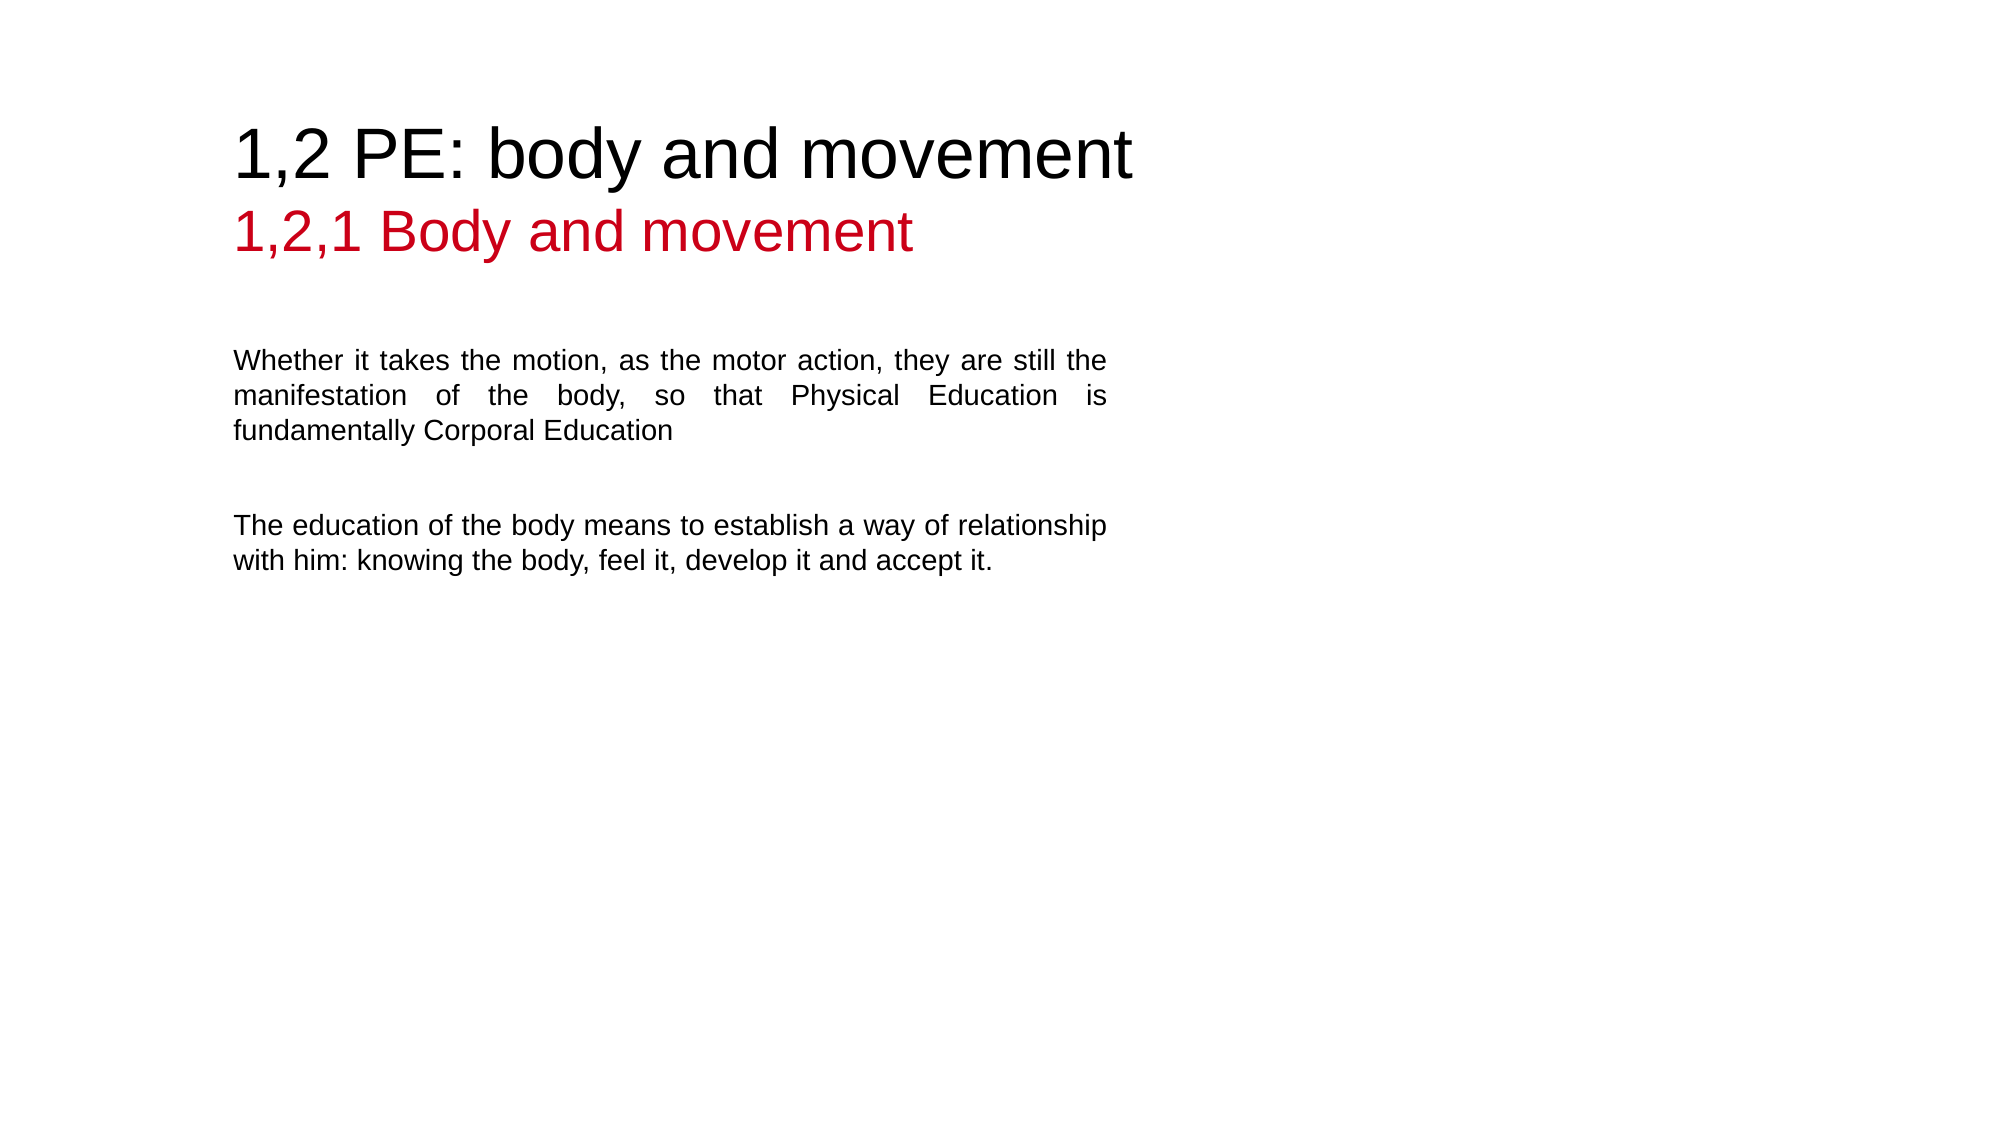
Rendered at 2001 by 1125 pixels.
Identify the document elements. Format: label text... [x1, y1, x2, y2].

title 1,2 PE: body and movement [233, 91, 1140, 193]
subtitle 1,2,1 Body and movement [233, 193, 1140, 253]
list Whether it takes the motion, as the motor action, they are still the manifestation of the body, so that Physical Education is fundamentally Corporal Education The education of the body means to establish a way of relationship with him: knowing the body, feel it, develop it and accept it. [233, 341, 1140, 949]
